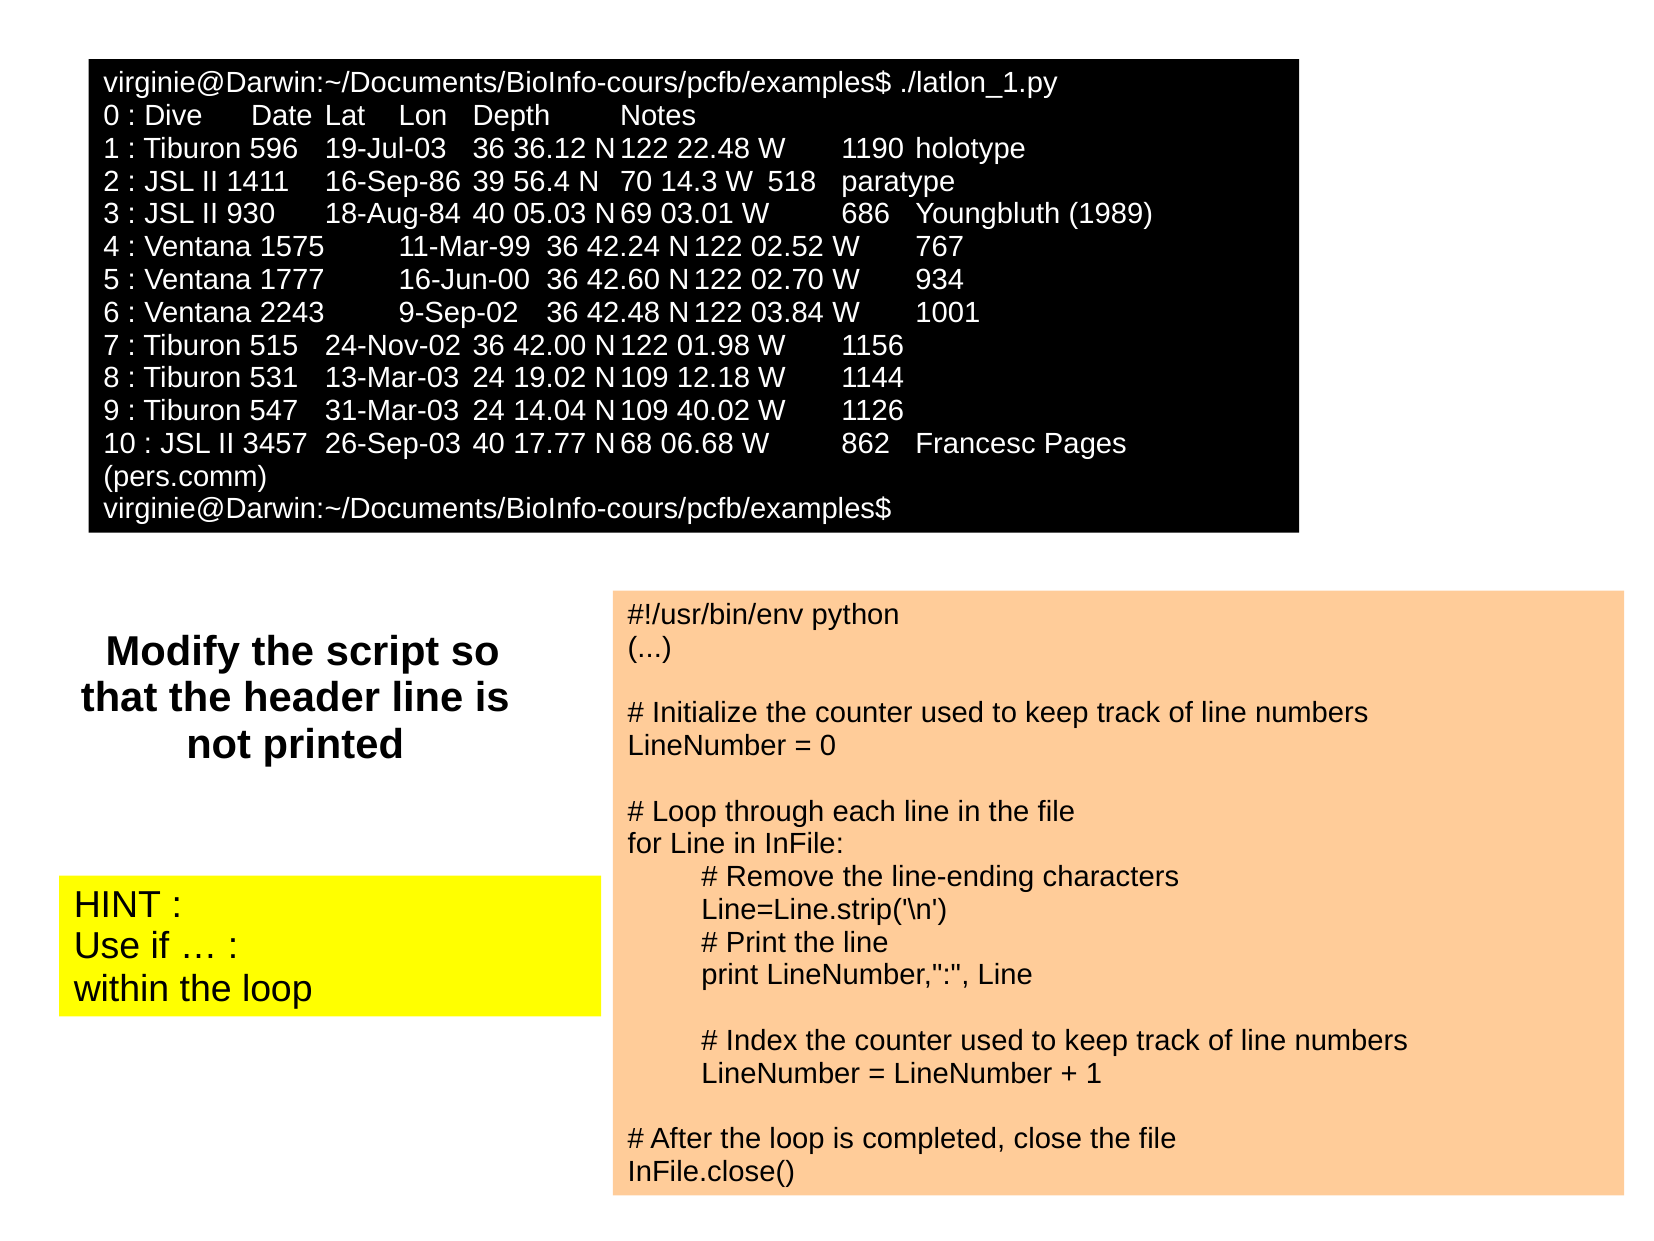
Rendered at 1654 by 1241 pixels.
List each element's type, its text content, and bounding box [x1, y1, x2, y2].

text_box HINT : Use if … : within the loop [59, 875, 602, 1017]
text_box Modify the script so that the header line is not printed [59, 620, 532, 821]
text_box #!/usr/bin/env python (...) # Initialize the counter used to keep track of line numbers LineNumber = 0 # Loop through each line in the file for Line in InFile: # Remove the line-ending characters Line=Line.strip('\n') # Print the line print LineNumber,":", Line # Index the counter used to keep track of line numbers LineNumber = LineNumber + 1 # After the loop is completed, close the file InFile.close() [612, 590, 1625, 1196]
text_box virginie@Darwin:~/Documents/BioInfo-cours/pcfb/examples$ ./latlon_1.py 0 : Dive Date Lat Lon Depth Notes 1 : Tiburon 596 19-Jul-03 36 36.12 N 122 22.48 W 1190 holotype 2 : JSL II 1411 16-Sep-86 39 56.4 N 70 14.3 W 518 paratype 3 : JSL II 930 18-Aug-84 40 05.03 N 69 03.01 W 686 Youngbluth (1989) 4 : Ventana 1575 11-Mar-99 36 42.24 N 122 02.52 W 767 5 : Ventana 1777 16-Jun-00 36 42.60 N 122 02.70 W 934 6 : Ventana 2243 9-Sep-02 36 42.48 N 122 03.84 W 1001 7 : Tiburon 515 24-Nov-02 36 42.00 N 122 01.98 W 1156 8 : Tiburon 531 13-Mar-03 24 19.02 N 109 12.18 W 1144 9 : Tiburon 547 31-Mar-03 24 14.04 N 109 40.02 W 1126 10 : JSL II 3457 26-Sep-03 40 17.77 N 68 06.68 W 862 Francesc Pages (pers.comm) virginie@Darwin:~/Documents/BioInfo-cours/pcfb/examples$ [88, 59, 1300, 533]
